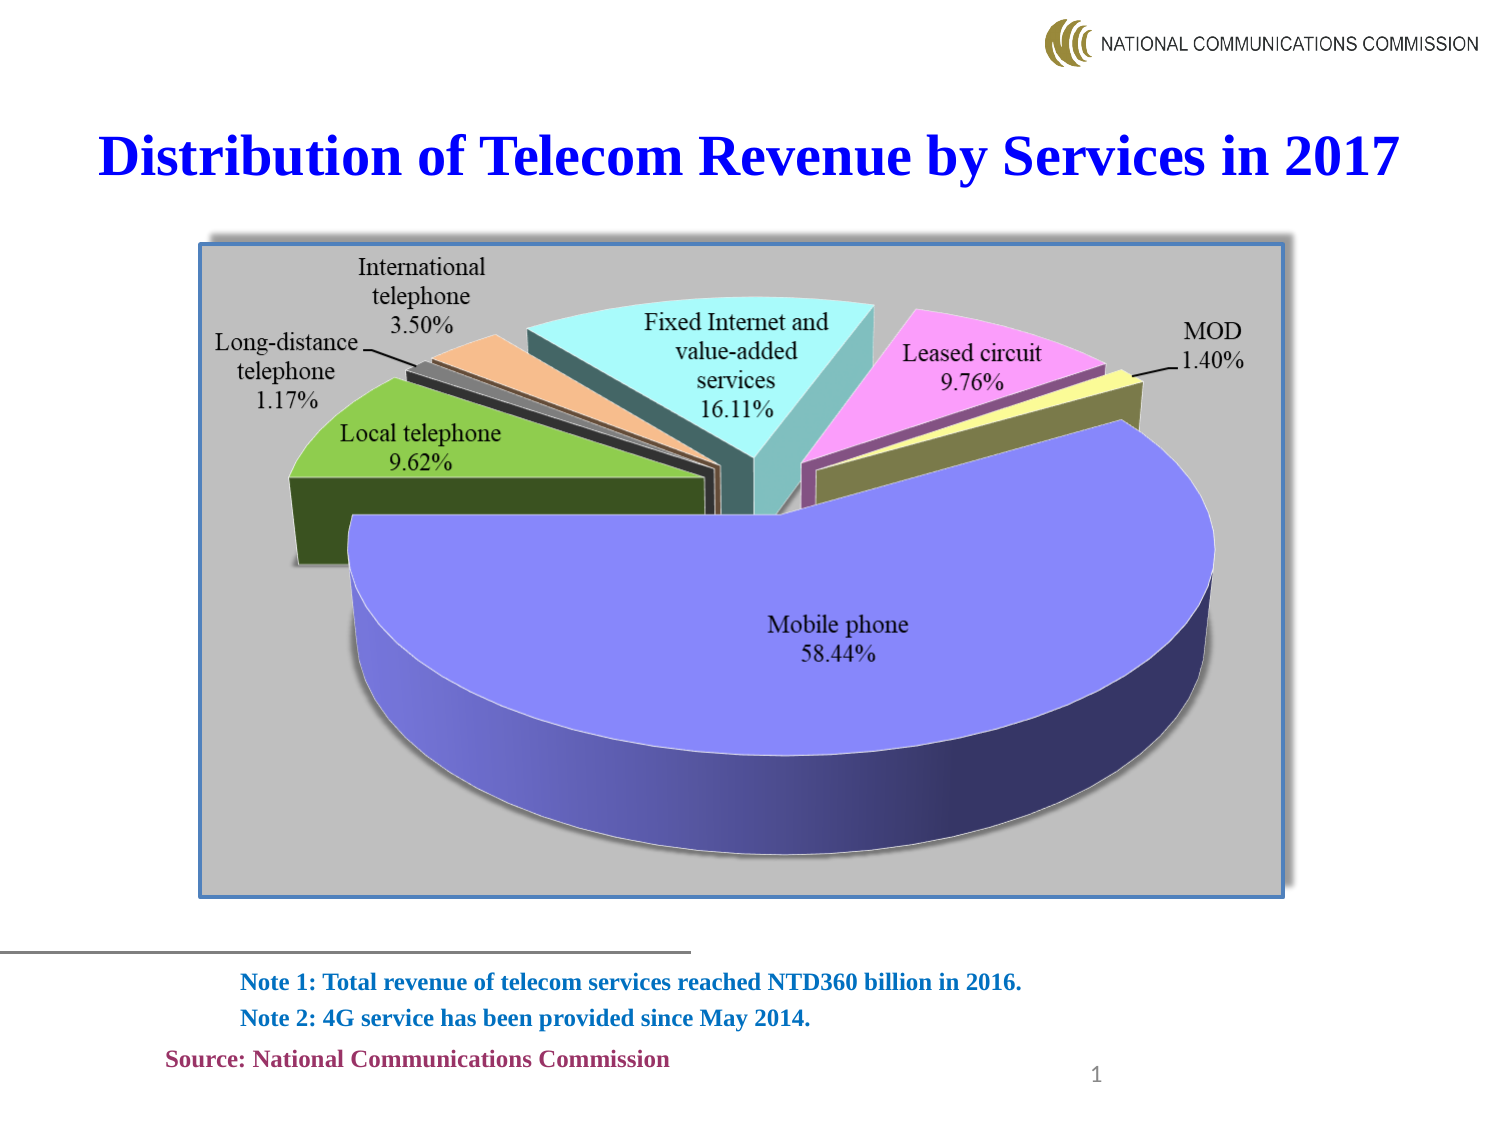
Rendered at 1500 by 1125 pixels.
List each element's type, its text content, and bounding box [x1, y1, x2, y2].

text_box Note 1: Total revenue of telecom services reached NTD360 billion in 2016. Note 2: 4G service has been provided since May 2014. [0, 952, 1424, 1041]
text_box 1 [1074, 1042, 1426, 1103]
picture [198, 225, 1302, 899]
text_box Source: National Communications Commission [0, 1035, 703, 1081]
text_box Distribution of Telecom Revenue by Services in 2017 [0, 90, 1500, 216]
picture [1045, 19, 1479, 67]
